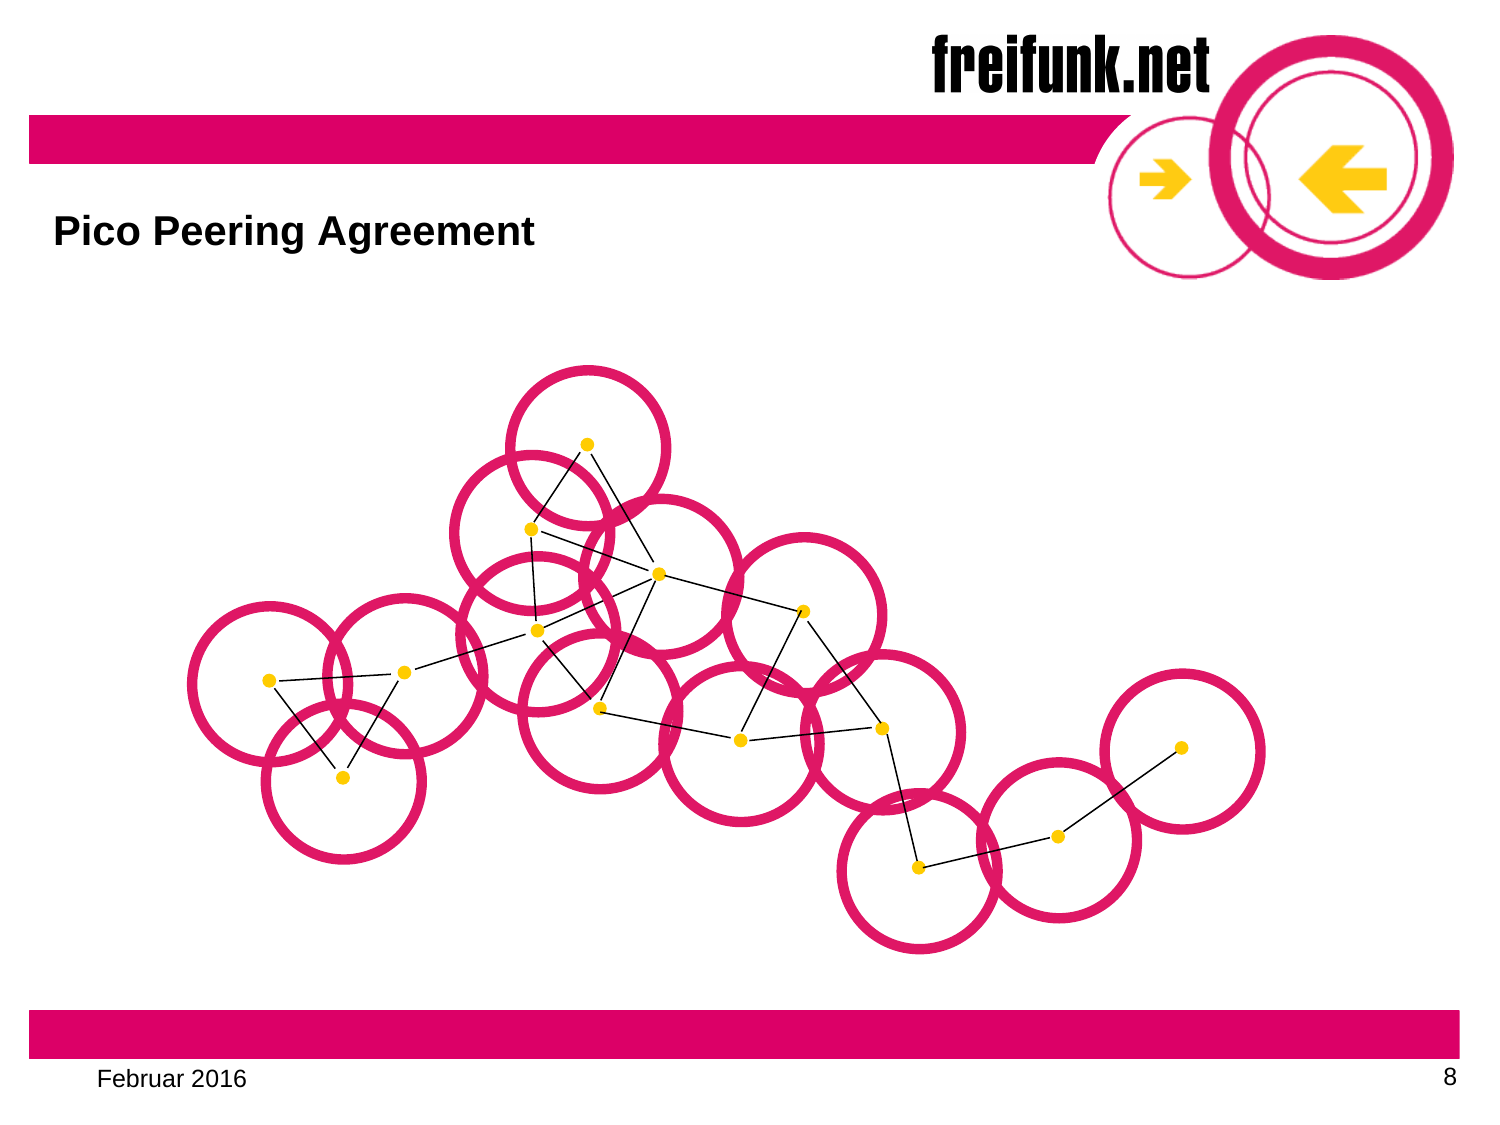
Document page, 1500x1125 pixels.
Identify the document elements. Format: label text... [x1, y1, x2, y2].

text_box [593, 701, 607, 716]
text_box [262, 673, 277, 688]
text_box [524, 522, 539, 537]
text_box [397, 665, 412, 680]
text_box [1051, 829, 1066, 844]
picture [932, 34, 1454, 280]
text_box [733, 733, 748, 748]
text_box [580, 437, 595, 452]
text_box [796, 604, 811, 619]
text_box [1174, 741, 1189, 755]
text_box [875, 721, 890, 736]
text_box Pico Peering Agreement [53, 204, 1046, 283]
text_box [652, 567, 667, 582]
text_box [335, 770, 350, 785]
text_box [530, 623, 545, 638]
text_box [911, 860, 926, 875]
